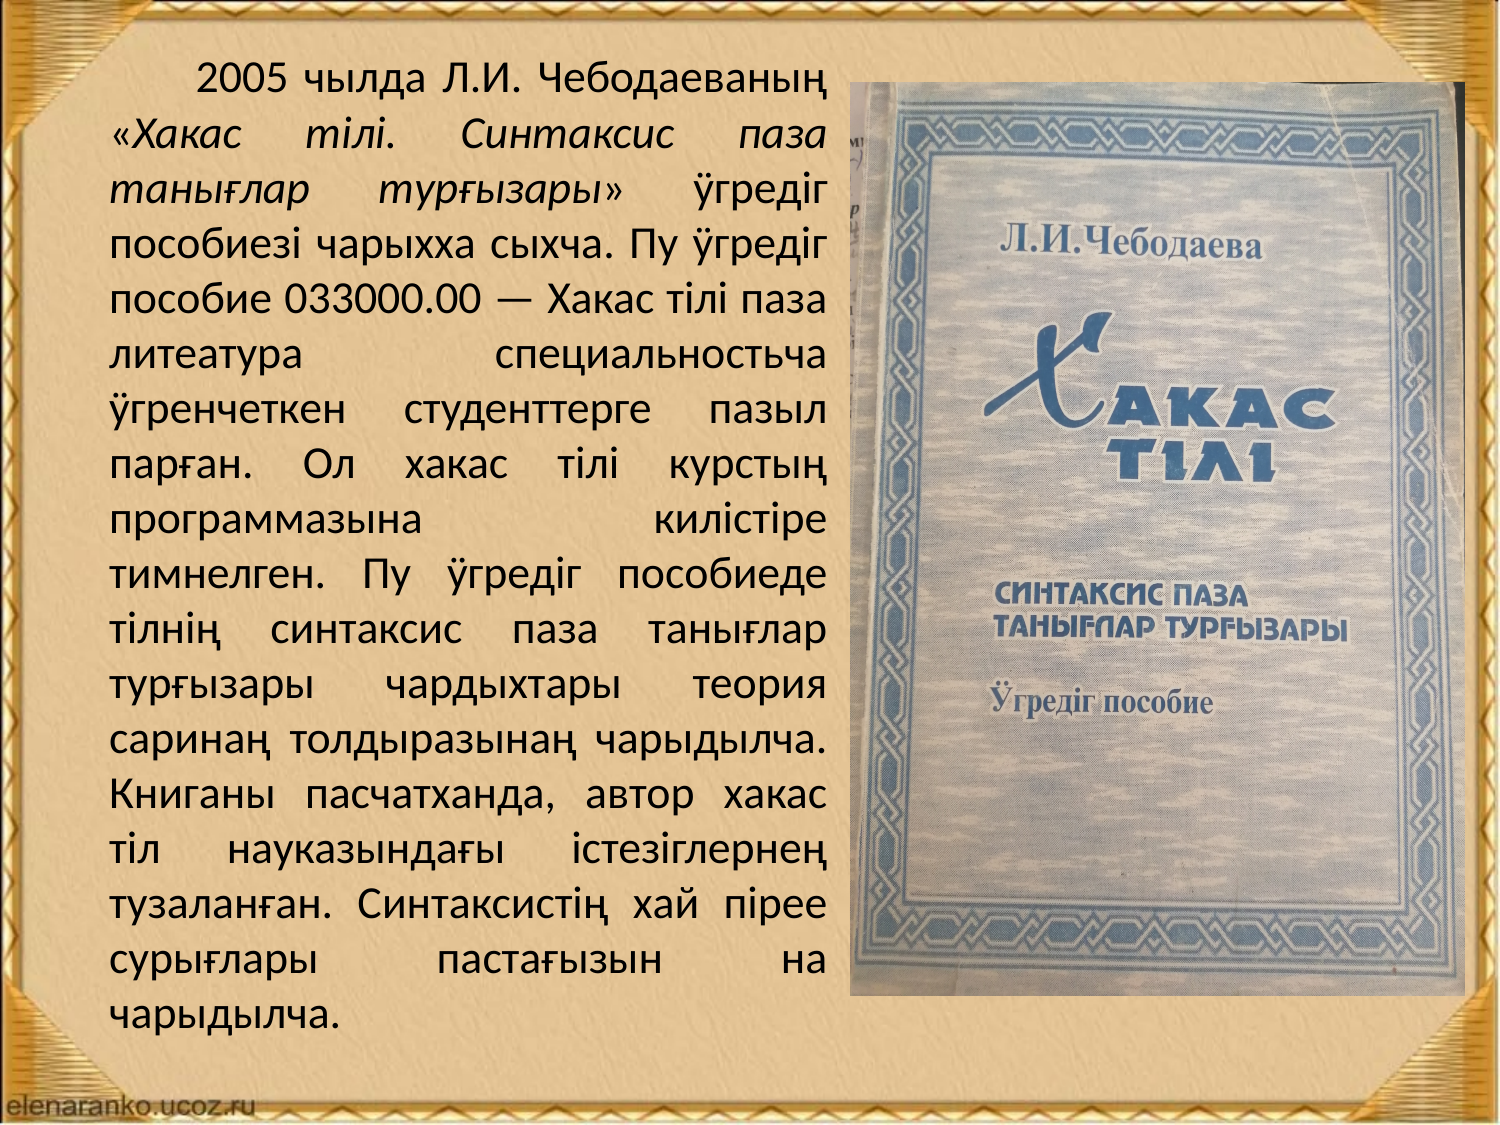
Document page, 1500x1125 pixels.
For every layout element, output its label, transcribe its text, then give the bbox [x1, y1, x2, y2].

picture [0, 0, 1500, 1125]
text_box 2005 чылда Л.И. Чебодаеваның «Хакас тілі. Синтаксис паза танығлар турғызары» ӱгредіг пособиезі чарыхха сыхча. Пу ӱгредіг пособие 033000.00 — Хакас тілі паза литеатура специальностьча ӱгренчеткен студенттерге пазыл парған. Ол хакас тілі курстың программазына килістіре тимнелген. Пу ӱгредіг пособиеде тілнің синтаксис паза танығлар турғызары чардыхтары теория саринаң толдыразынаң чарыдылча. Книганы пасчатханда, автор хакас тіл науказындағы істезіглернең тузаланған. Синтаксистің хай пірее сурығлары пастағызын на чарыдылча. [94, 35, 843, 918]
